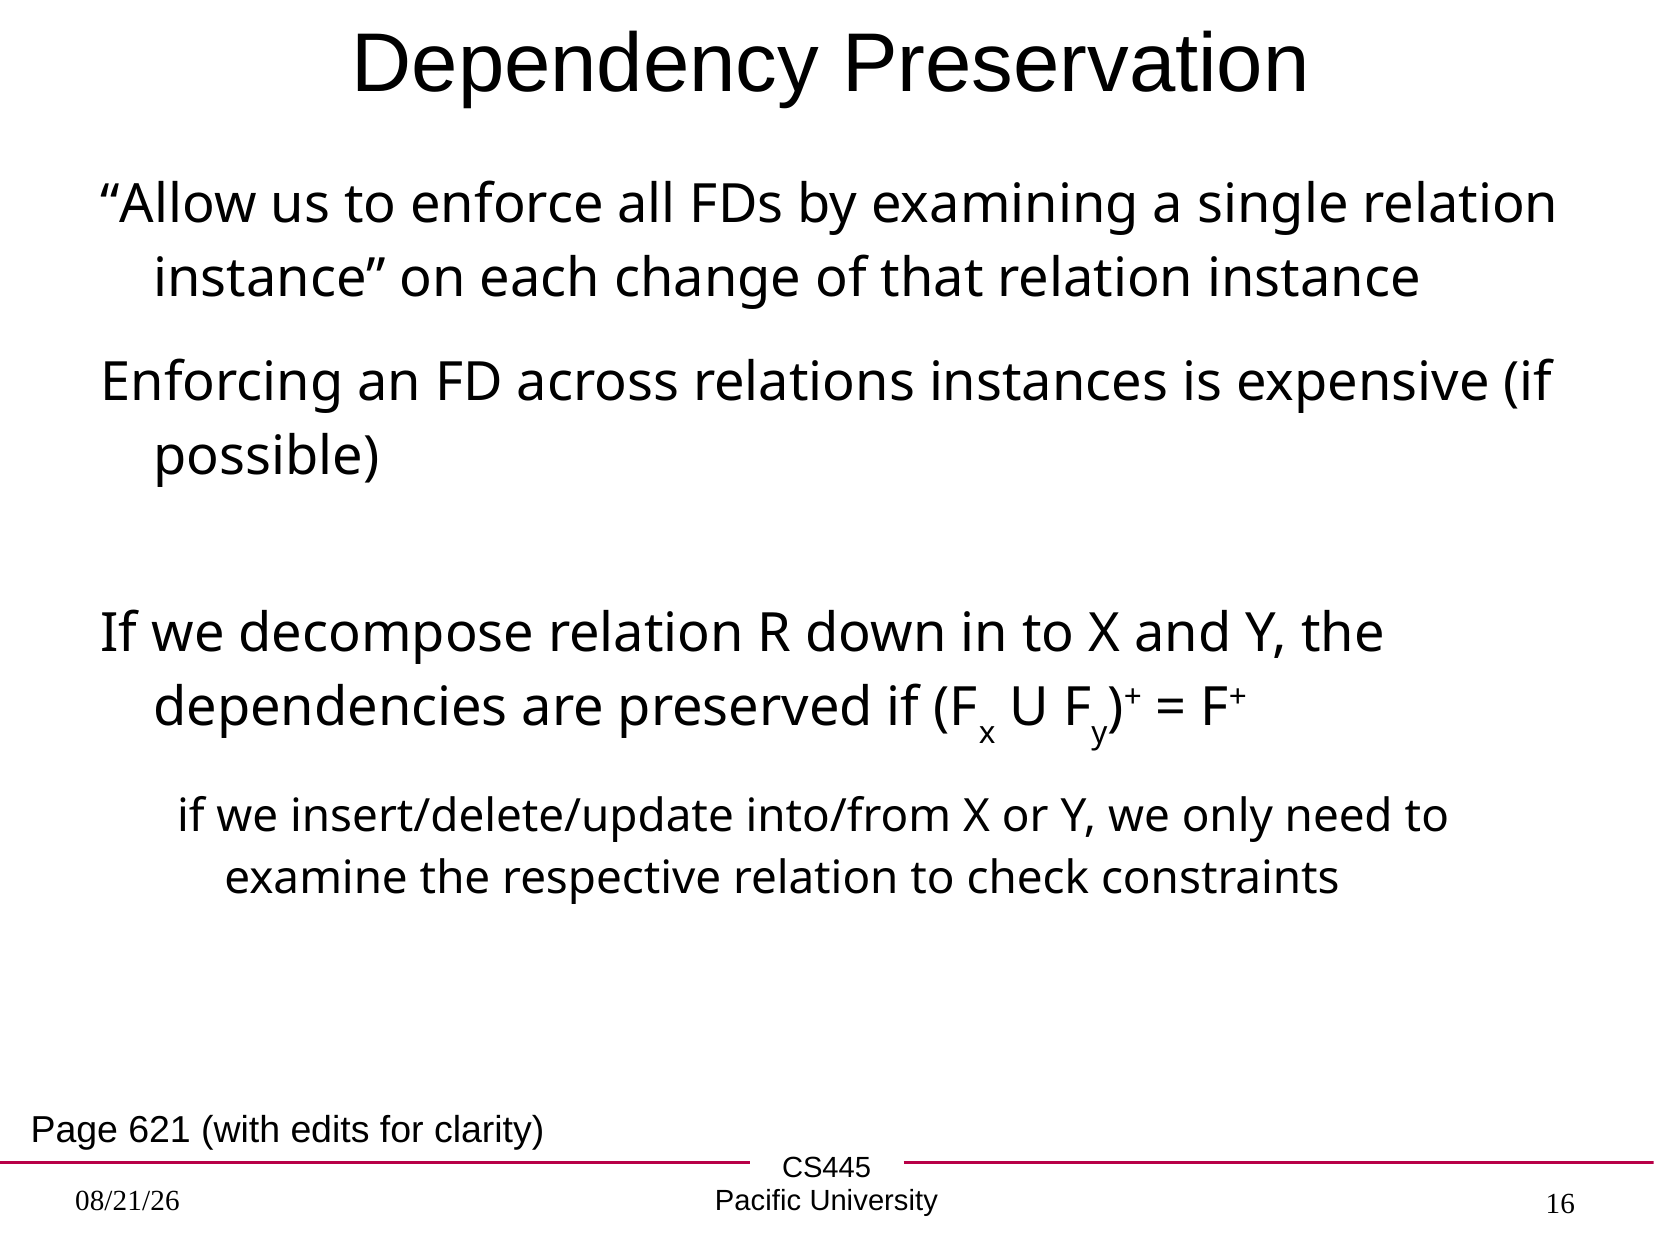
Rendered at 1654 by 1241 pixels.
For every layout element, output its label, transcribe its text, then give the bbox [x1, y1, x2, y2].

text_box Page 621 (with edits for clarity) [15, 1101, 566, 1158]
list “Allow us to enforce all FDs by examining a single relation instance” on each change of that relation instance Enforcing an FD across relations instances is expensive (if possible) If we decompose relation R down in to X and Y, the dependencies are preserved if (Fx U Fy)+ = F+ if we insert/delete/update into/from X or Y, we only need to examine the respective relation to check constraints [82, 164, 1571, 1102]
title Dependency Preservation [86, 11, 1576, 113]
